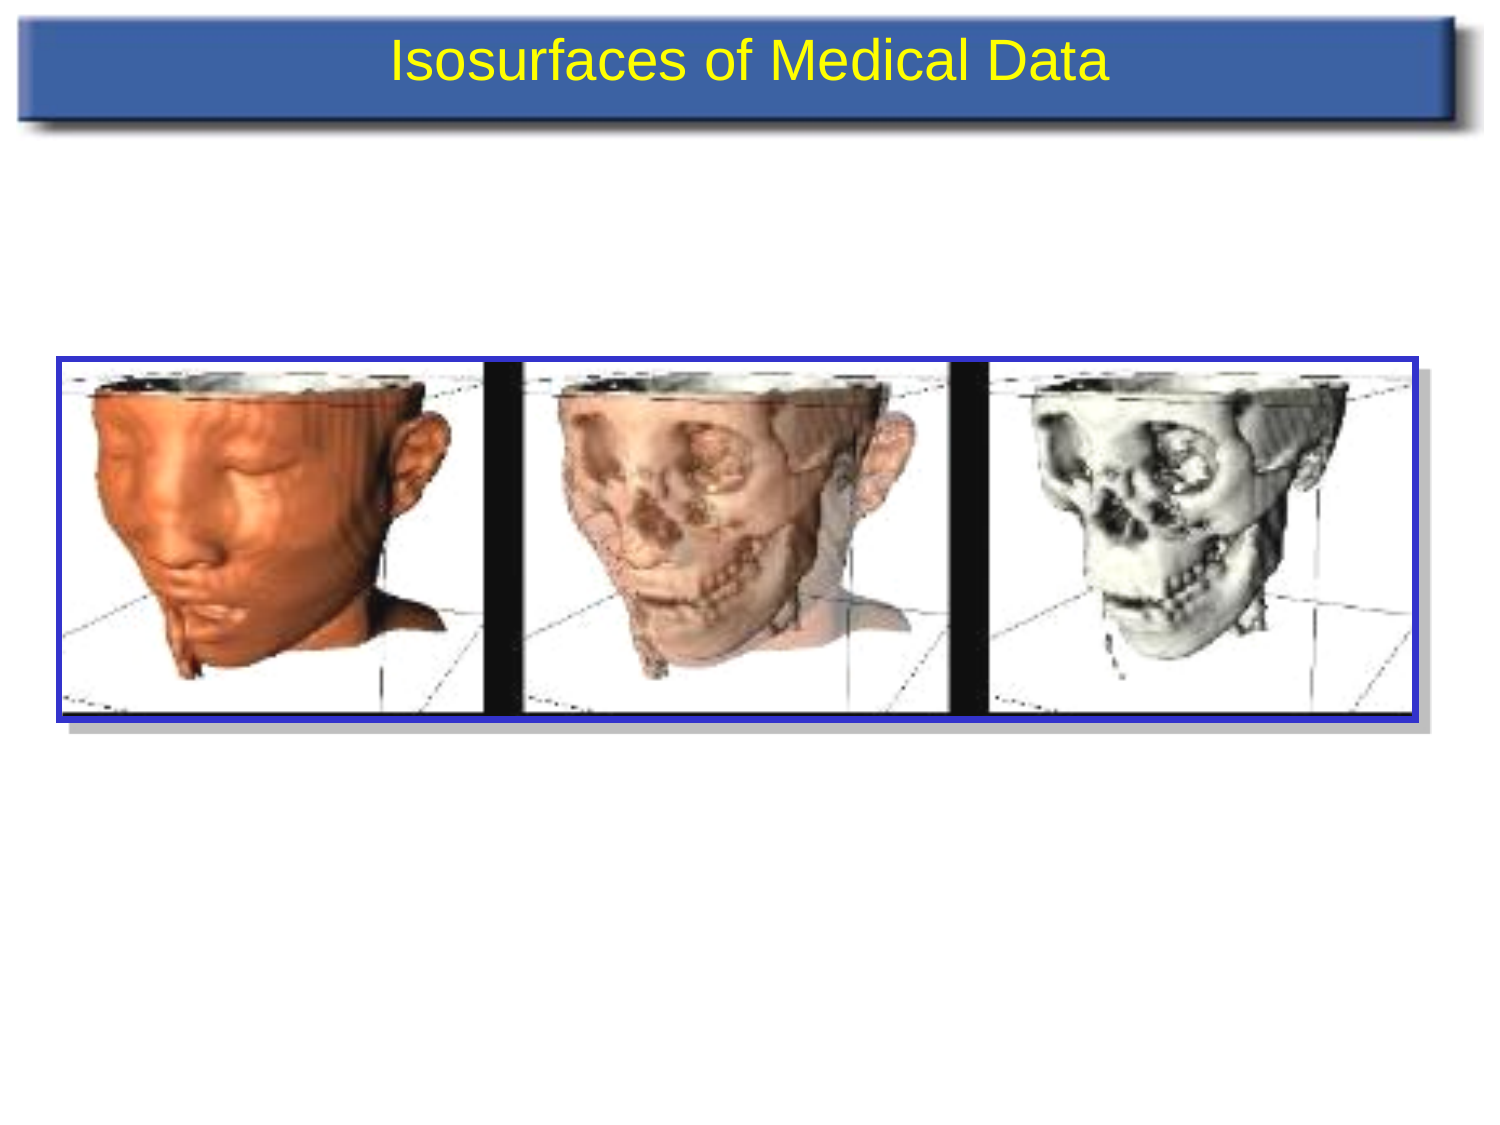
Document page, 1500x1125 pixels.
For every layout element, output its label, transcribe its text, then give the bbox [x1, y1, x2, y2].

title Isosurfaces of Medical Data [112, 0, 1388, 114]
picture [16, 13, 1484, 141]
picture [62, 362, 1413, 717]
